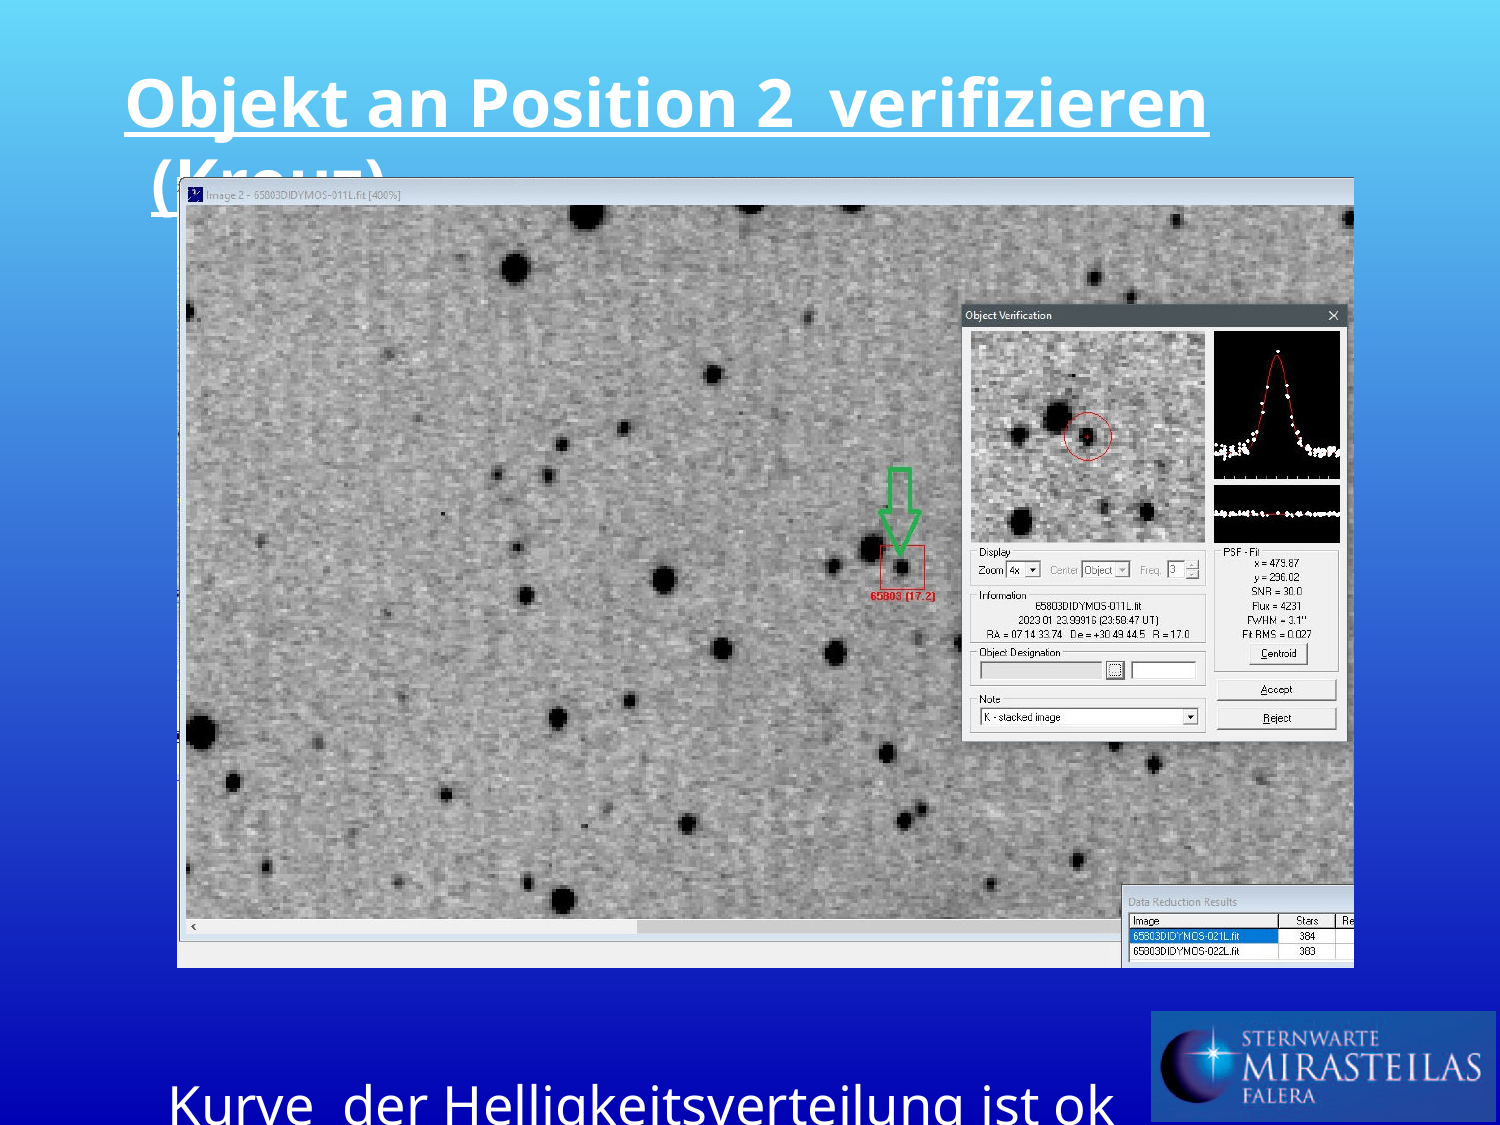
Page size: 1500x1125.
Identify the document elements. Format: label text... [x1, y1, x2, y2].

text_box Objekt an Position 2 verifizieren (Kreuz) Kurve der Helligkeitsverteilung ist ok [94, 53, 1430, 680]
picture [1151, 1011, 1496, 1122]
picture [177, 177, 1354, 968]
